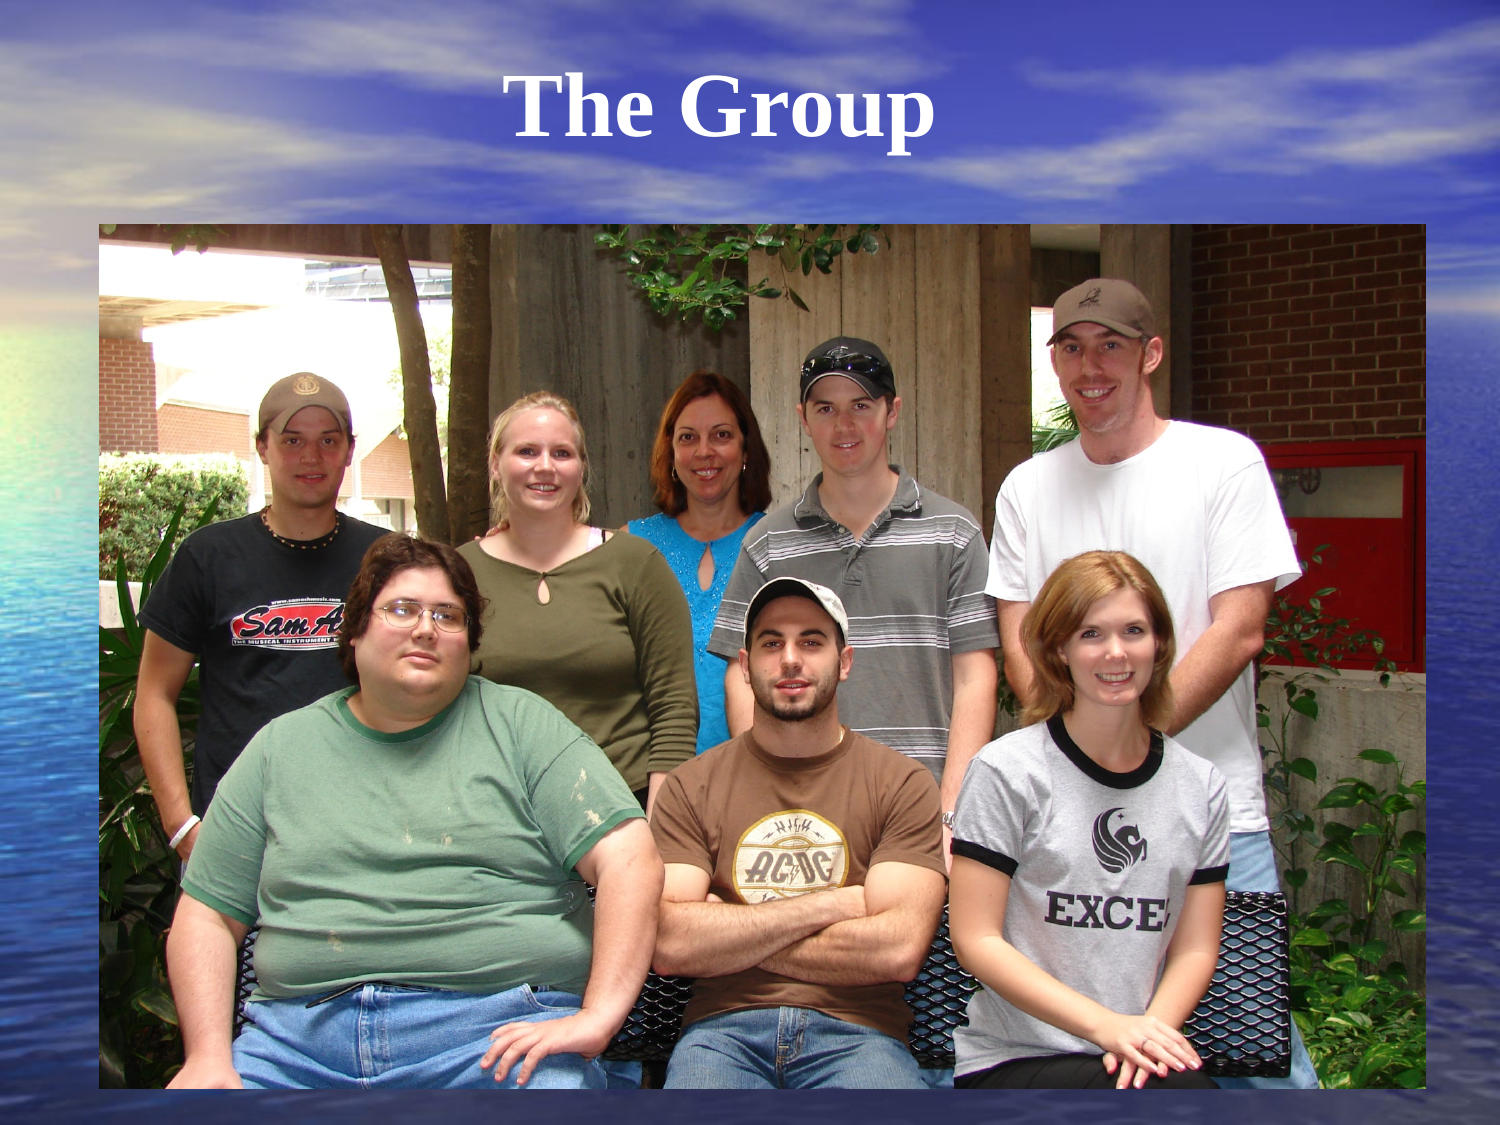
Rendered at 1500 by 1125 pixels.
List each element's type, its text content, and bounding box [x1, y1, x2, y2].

text_box The Group [487, 37, 963, 163]
picture [0, 0, 1500, 1125]
